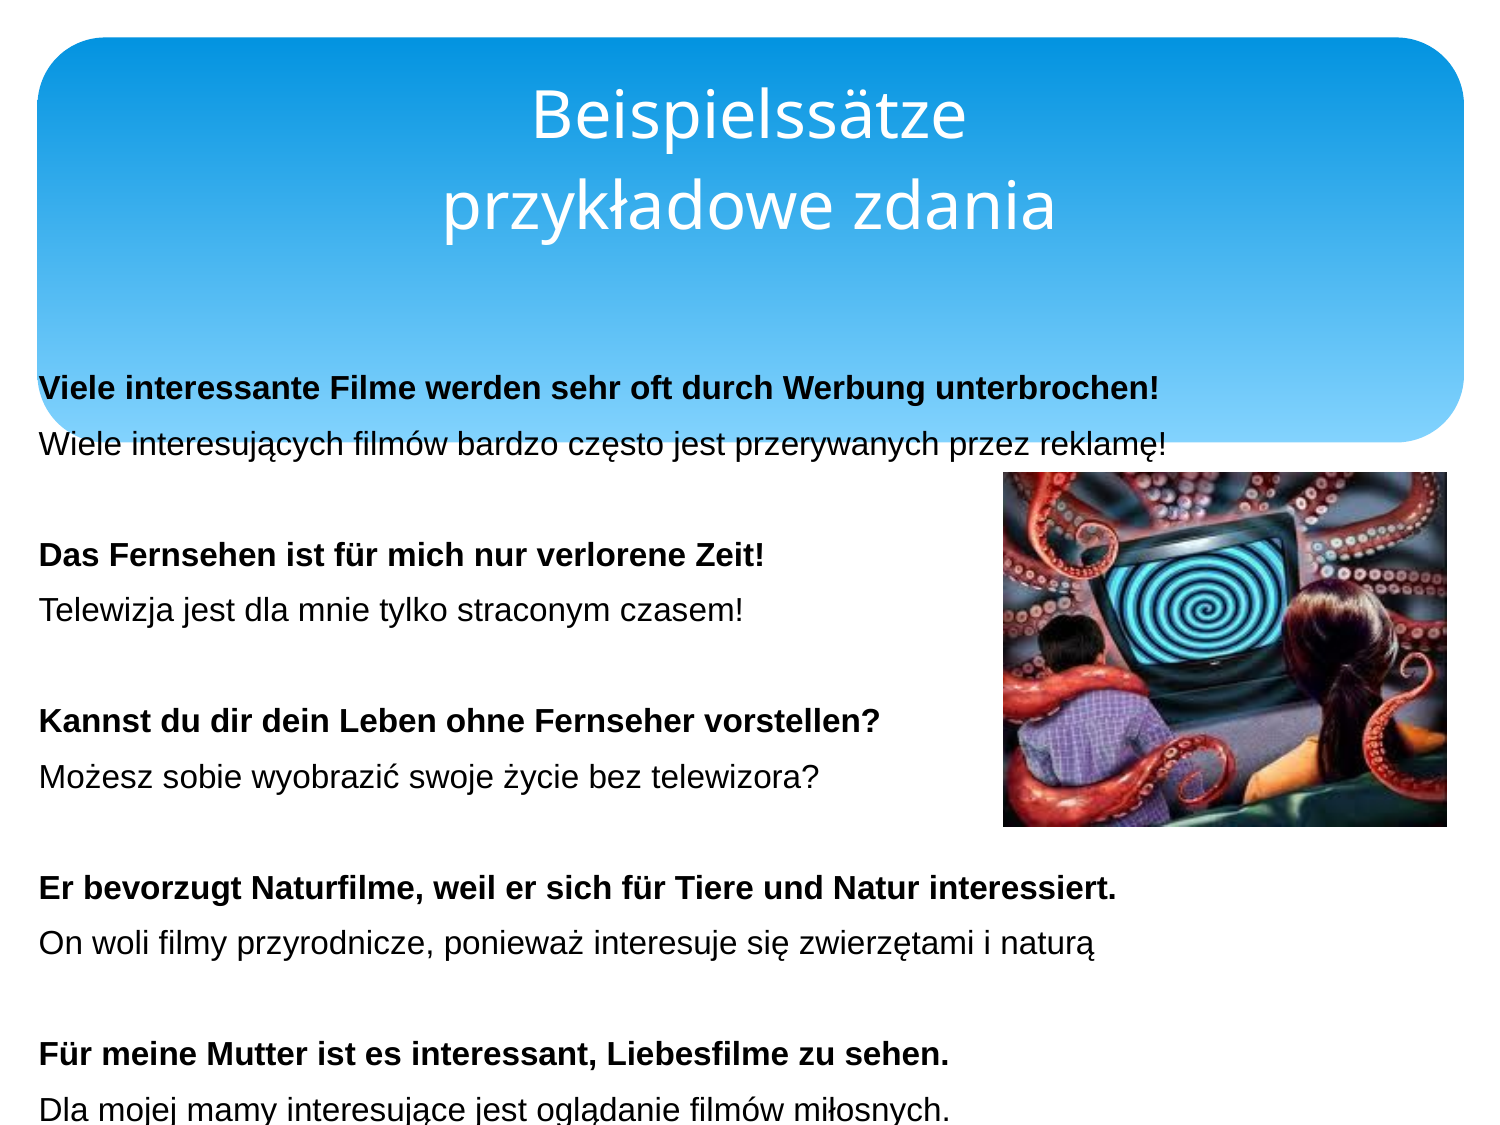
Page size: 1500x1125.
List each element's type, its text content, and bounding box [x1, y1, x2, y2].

picture [1003, 472, 1447, 827]
subtitle Viele interessante Filme werden sehr oft durch Werbung unterbrochen! Wiele interesujących filmów bardzo często jest przerywanych przez reklamę! Das Fernsehen ist für mich nur verlorene Zeit! Telewizja jest dla mnie tylko straconym czasem! Kannst du dir dein Leben ohne Fernseher vorstellen? Możesz sobie wyobrazić swoje życie bez telewizora? Er bevorzugt Naturfilme, weil er sich für Tiere und Natur interessiert. On woli filmy przyrodnicze, ponieważ interesuje się zwierzętami i naturą Für meine Mutter ist es interessant, Liebesfilme zu sehen. Dla mojej mamy interesujące jest oglądanie filmów miłosnych. [29, 354, 1245, 1125]
title Beispielssätze przykładowe zdania [75, 62, 1425, 254]
